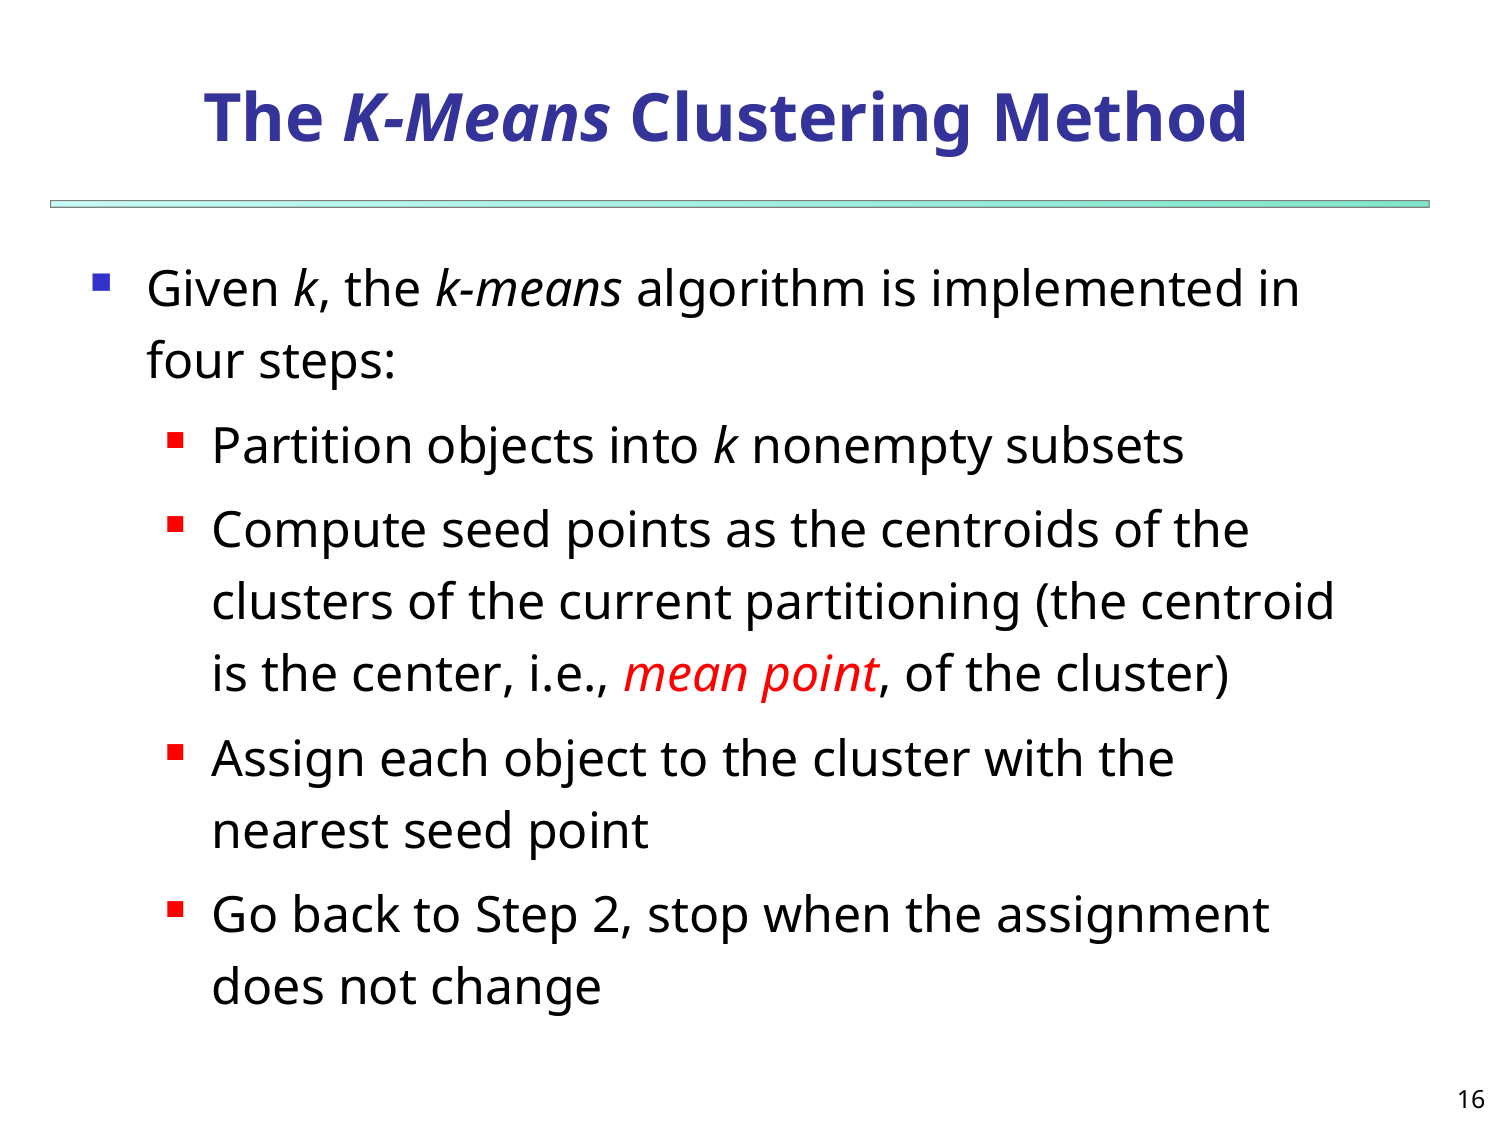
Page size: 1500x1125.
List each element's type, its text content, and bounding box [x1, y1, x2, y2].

list Given k, the k-means algorithm is implemented in four steps: Partition objects into k nonempty subsets Compute seed points as the centroids of the clusters of the current partitioning (the centroid is the center, i.e., mean point, of the cluster) Assign each object to the cluster with the nearest seed point Go back to Step 2, stop when the assignment does not change [75, 237, 1363, 1095]
title The K-Means Clustering Method [134, 0, 1332, 163]
text_box 18 [1187, 1062, 1500, 1125]
